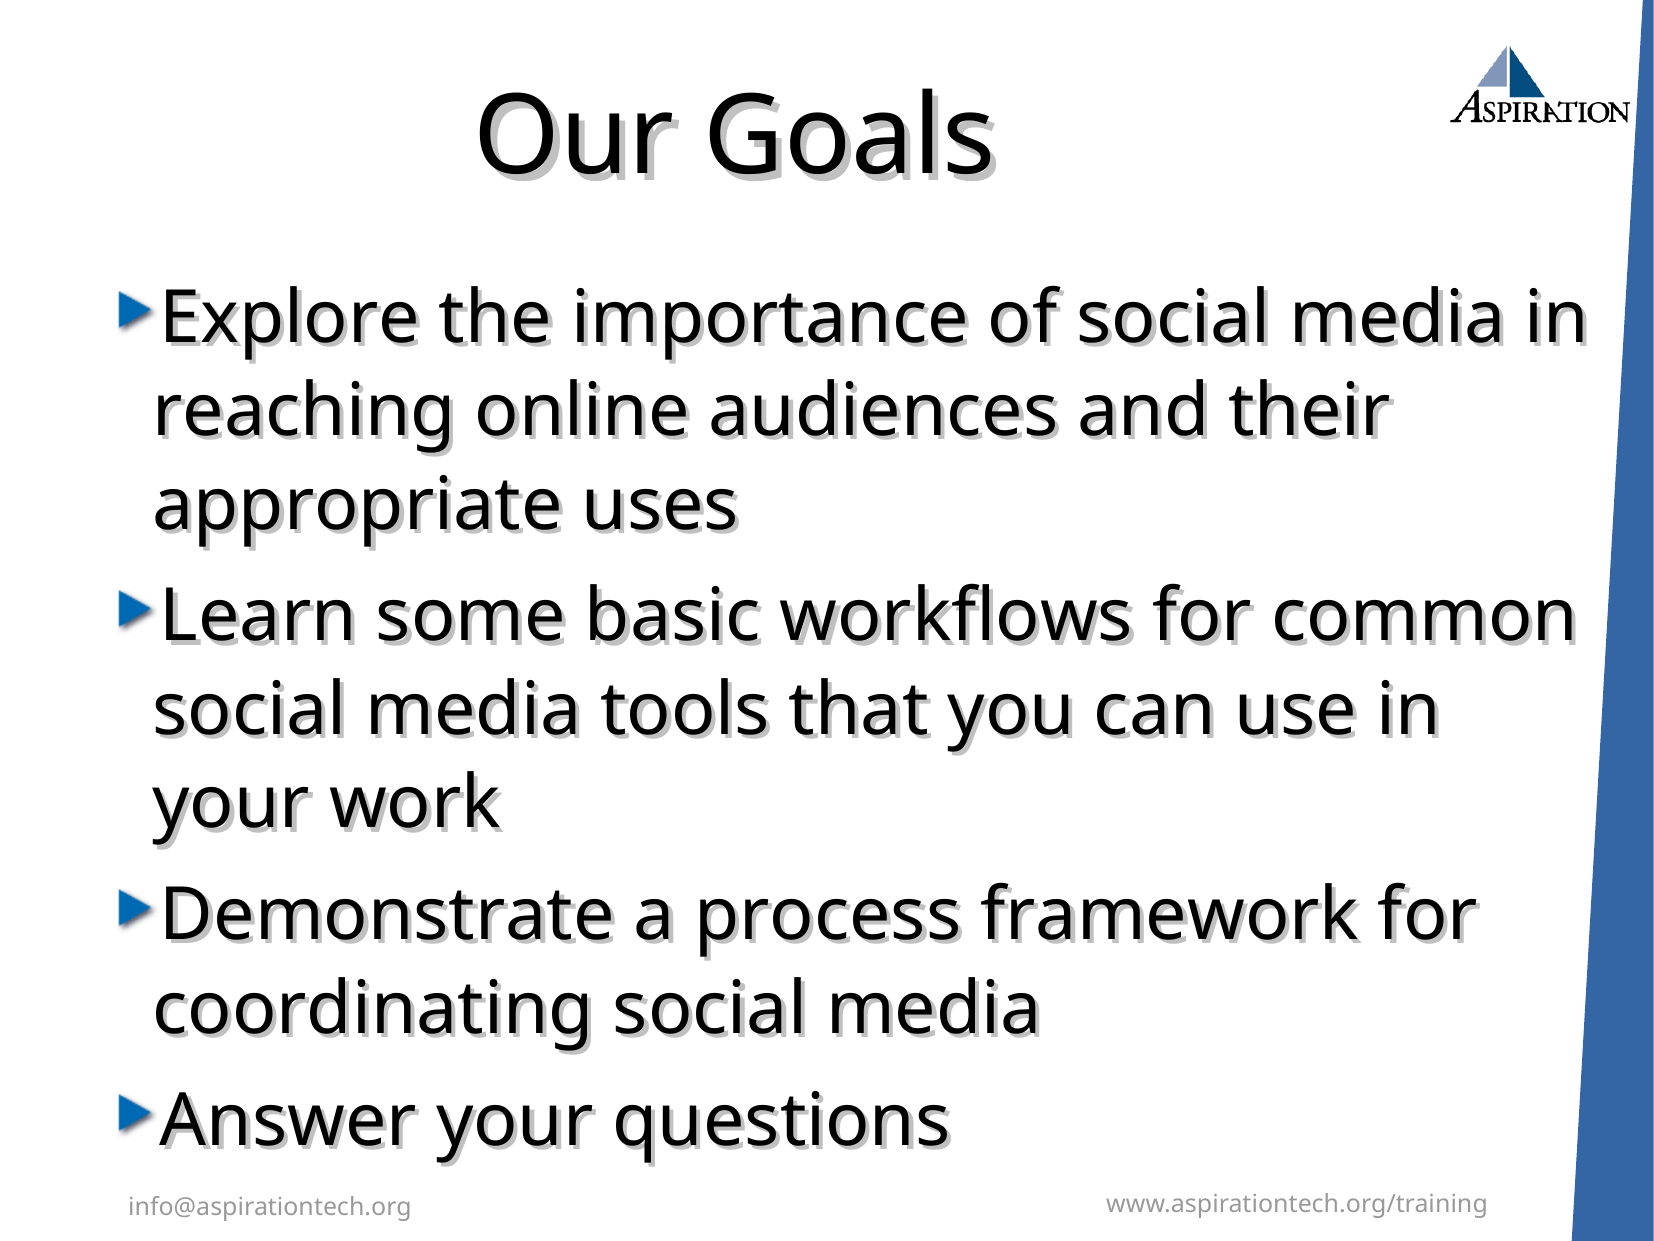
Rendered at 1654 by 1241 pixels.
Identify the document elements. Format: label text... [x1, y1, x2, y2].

title Our Goals [54, 21, 1415, 227]
list Explore the importance of social media in reaching online audiences and their appropriate uses Learn some basic workflows for common social media tools that you can use in your work Demonstrate a process framework for coordinating social media Answer your questions [54, 263, 1595, 1159]
picture [1450, 46, 1631, 132]
